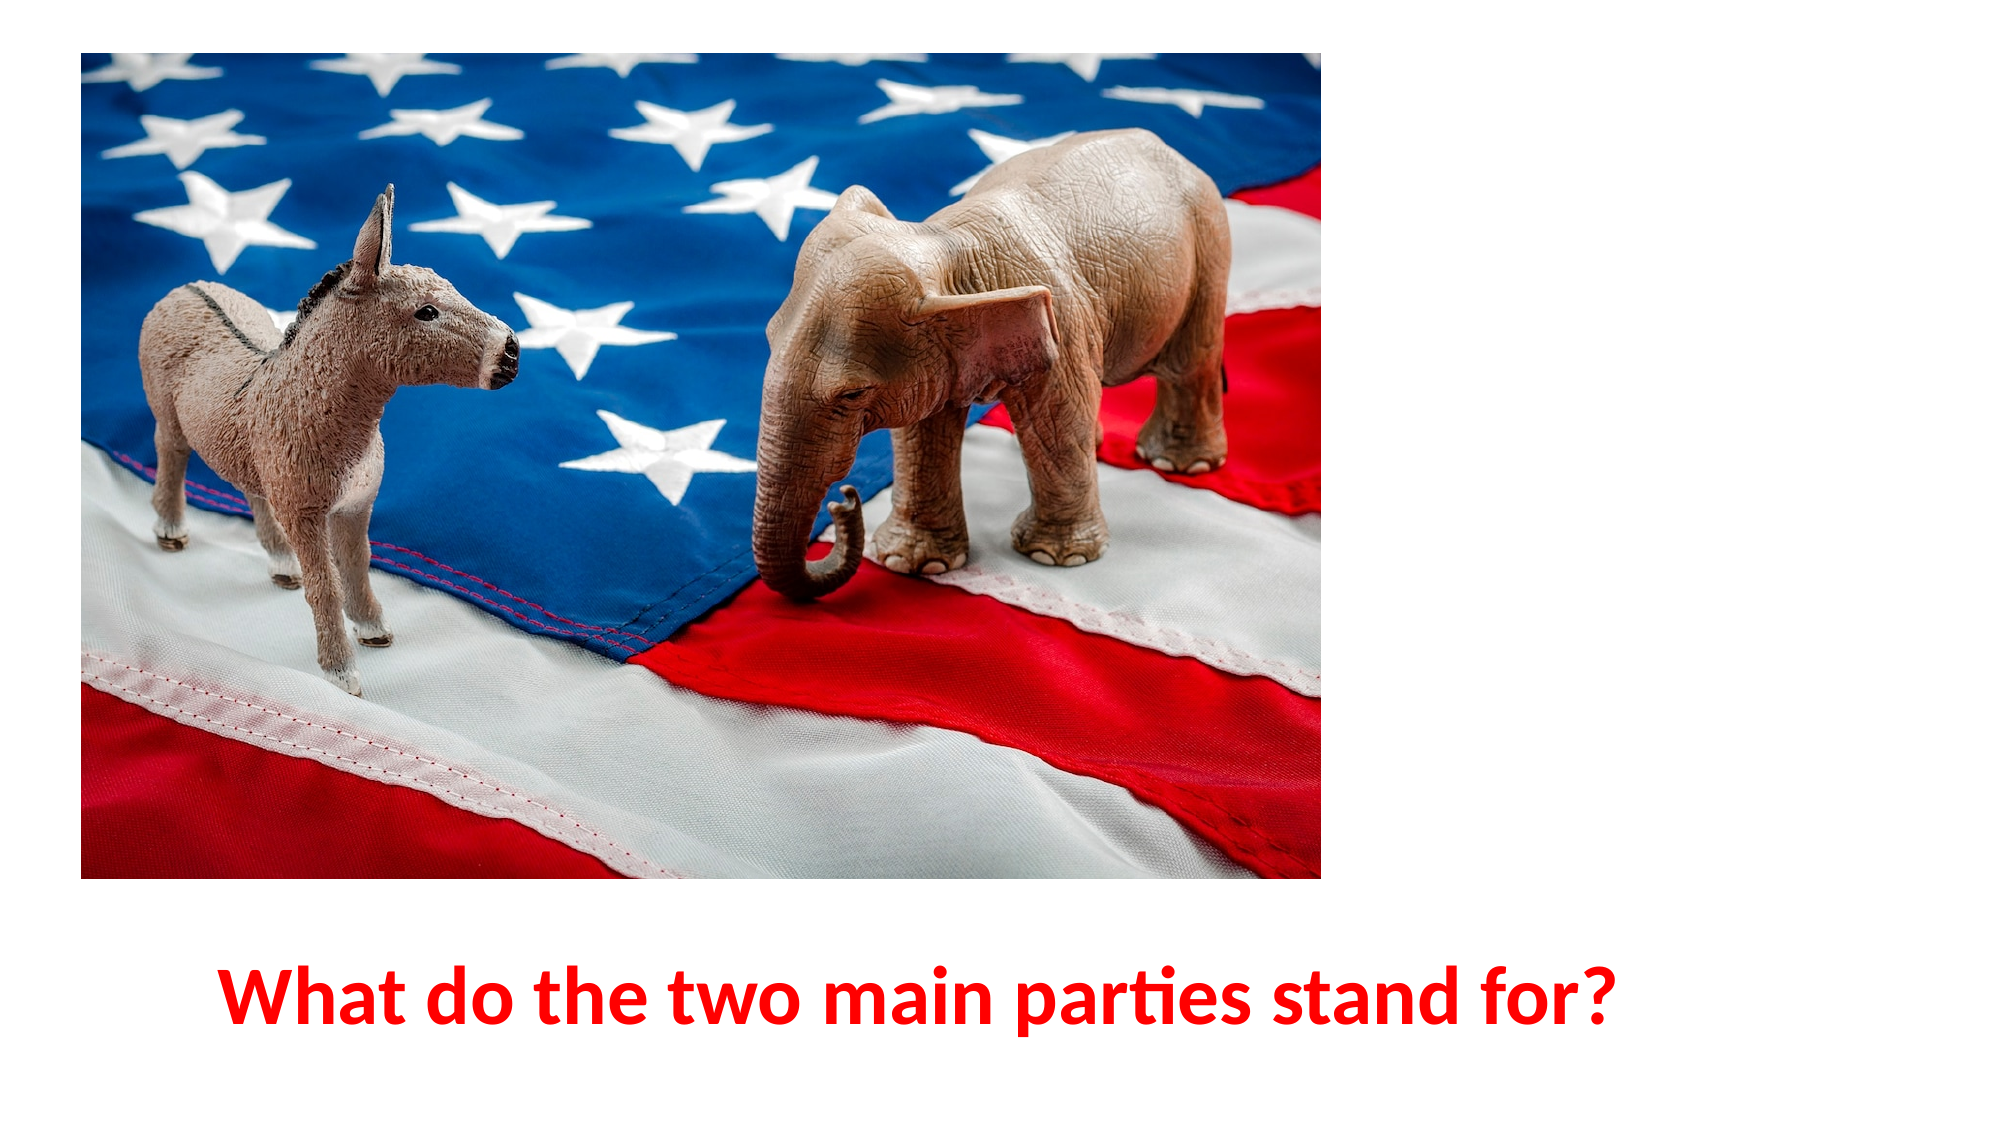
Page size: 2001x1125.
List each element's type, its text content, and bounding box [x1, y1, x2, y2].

text_box What do the two main parties stand for? [202, 933, 1697, 1050]
picture [81, 53, 1321, 879]
